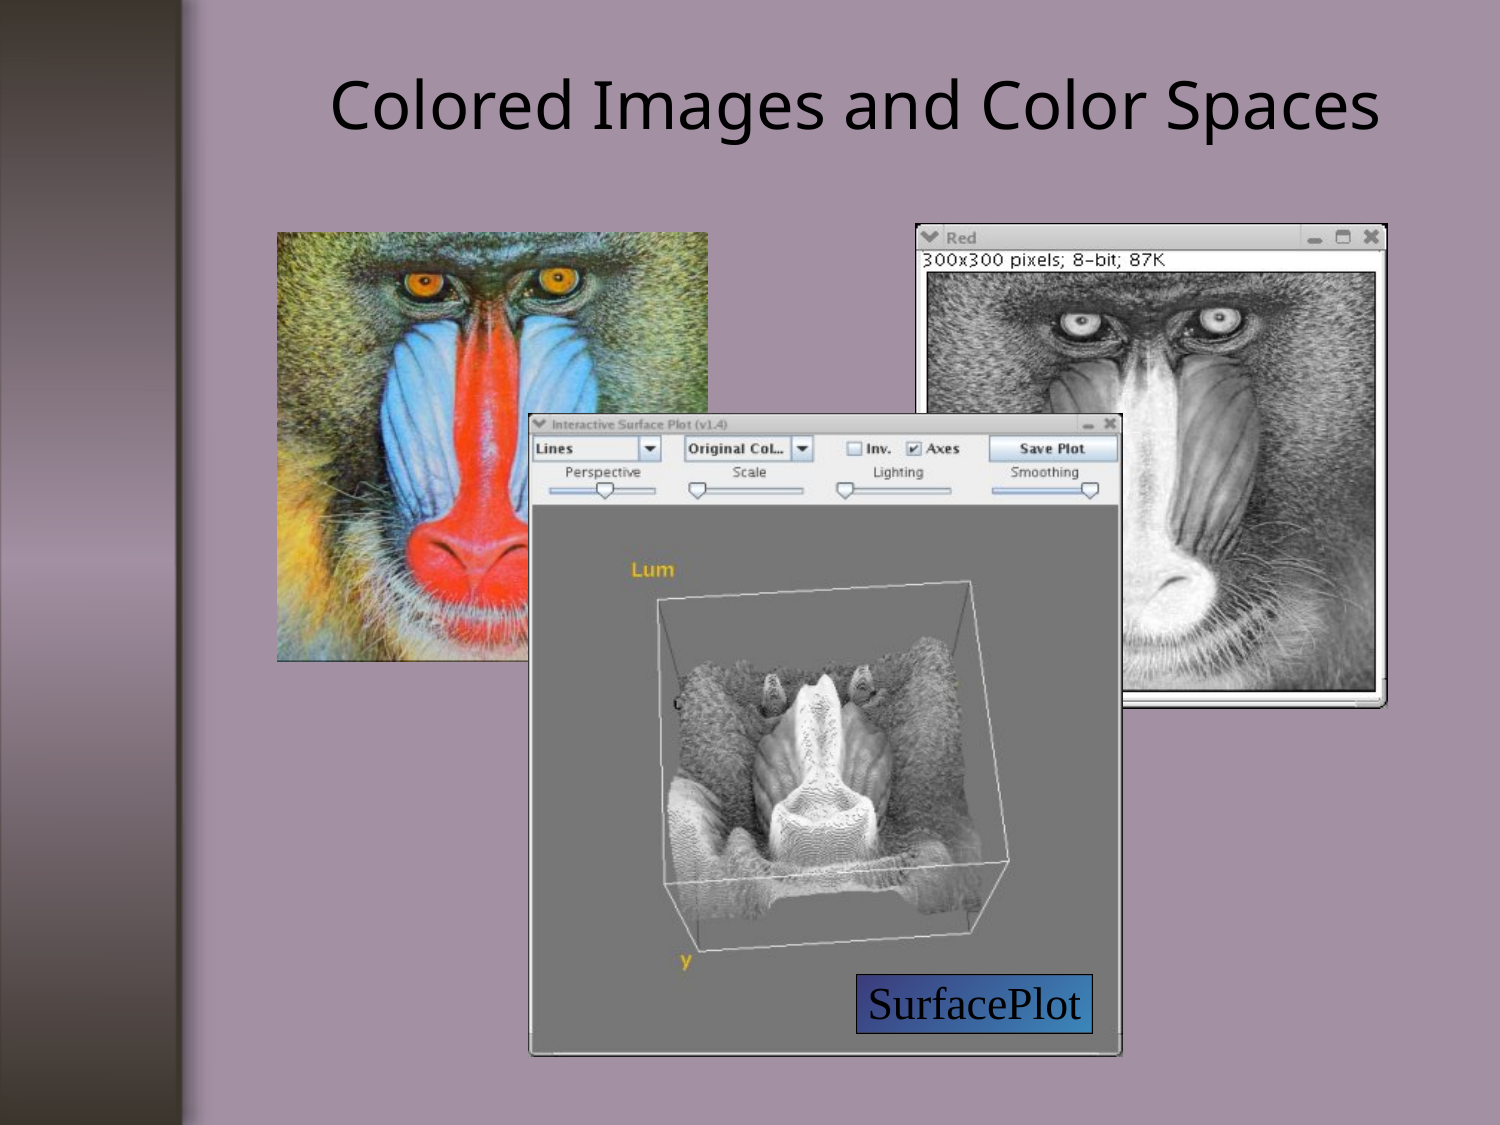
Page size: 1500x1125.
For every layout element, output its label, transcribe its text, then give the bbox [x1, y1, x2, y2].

title Colored Images and Color Spaces [206, 9, 1500, 198]
text_box SurfacePlot [856, 974, 1093, 1034]
picture [0, 0, 1500, 1125]
